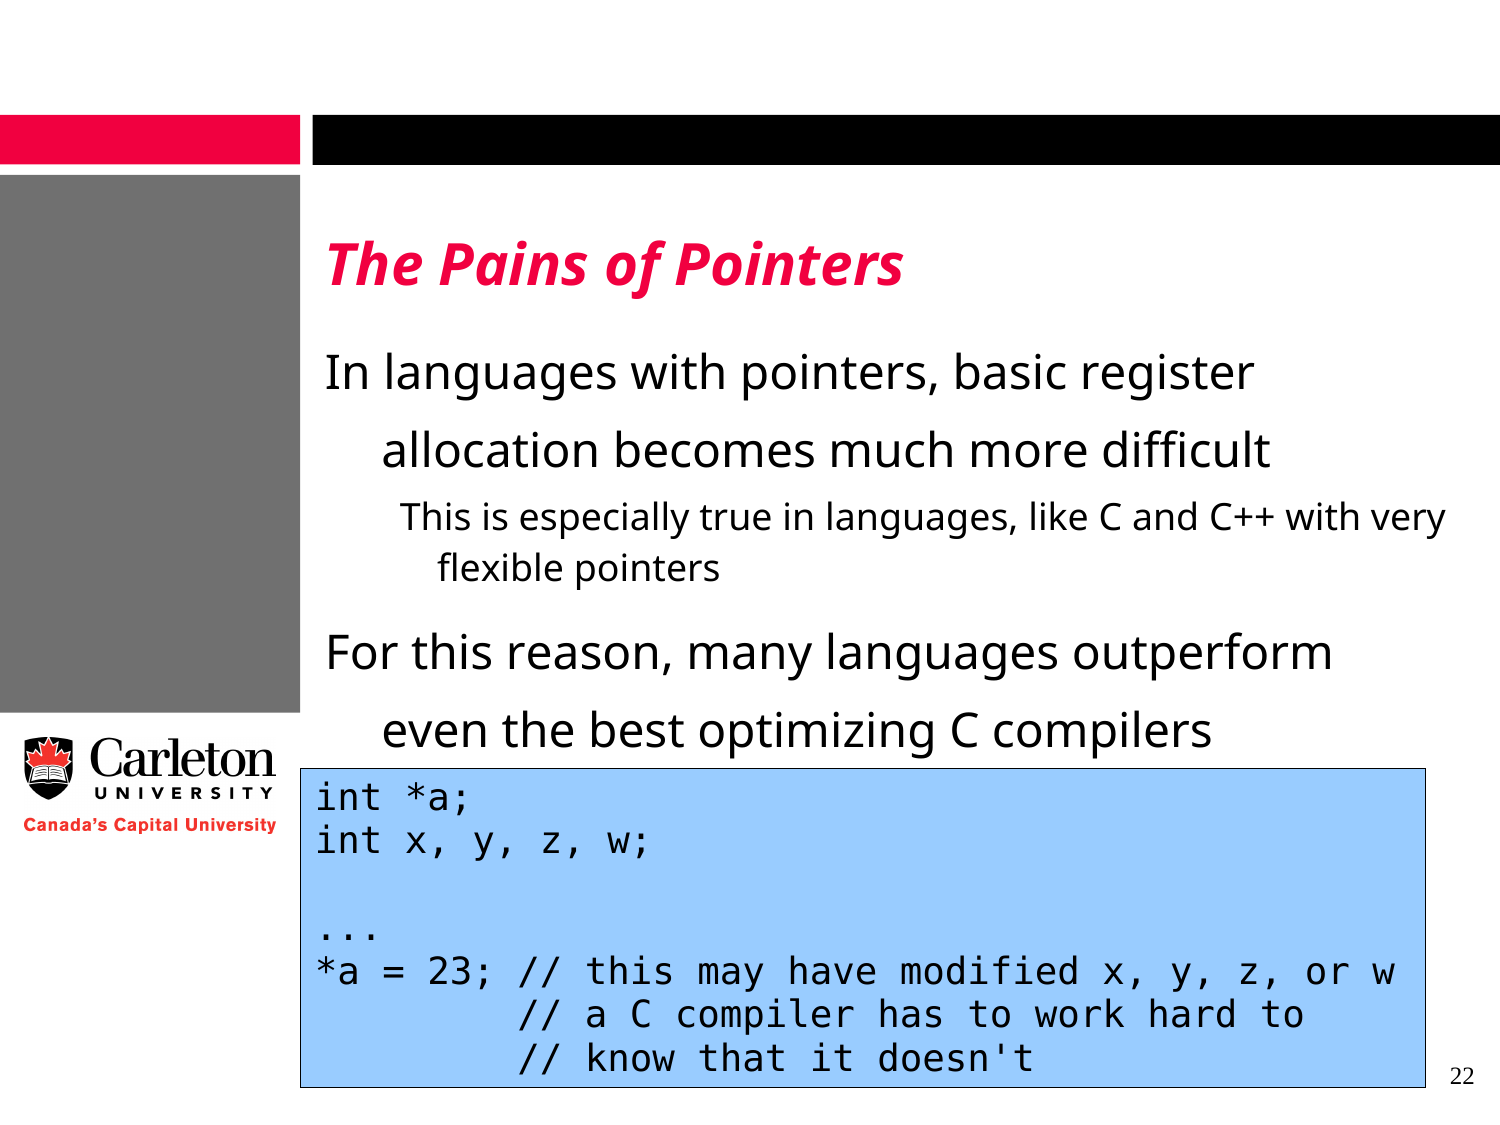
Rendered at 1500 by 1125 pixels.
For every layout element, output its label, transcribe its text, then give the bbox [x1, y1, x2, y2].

text_box int *a; int x, y, z, w; ... *a = 23; // this may have modified x, y, z, or w // a C compiler has to work hard to // know that it doesn't [300, 768, 1426, 1088]
picture [24, 737, 276, 834]
list In languages with pointers, basic register allocation becomes much more difficult This is especially true in languages, like C and C++ with very flexible pointers For this reason, many languages outperform even the best optimizing C compilers [324, 324, 1450, 1036]
title The Pains of Pointers [324, 194, 1450, 324]
